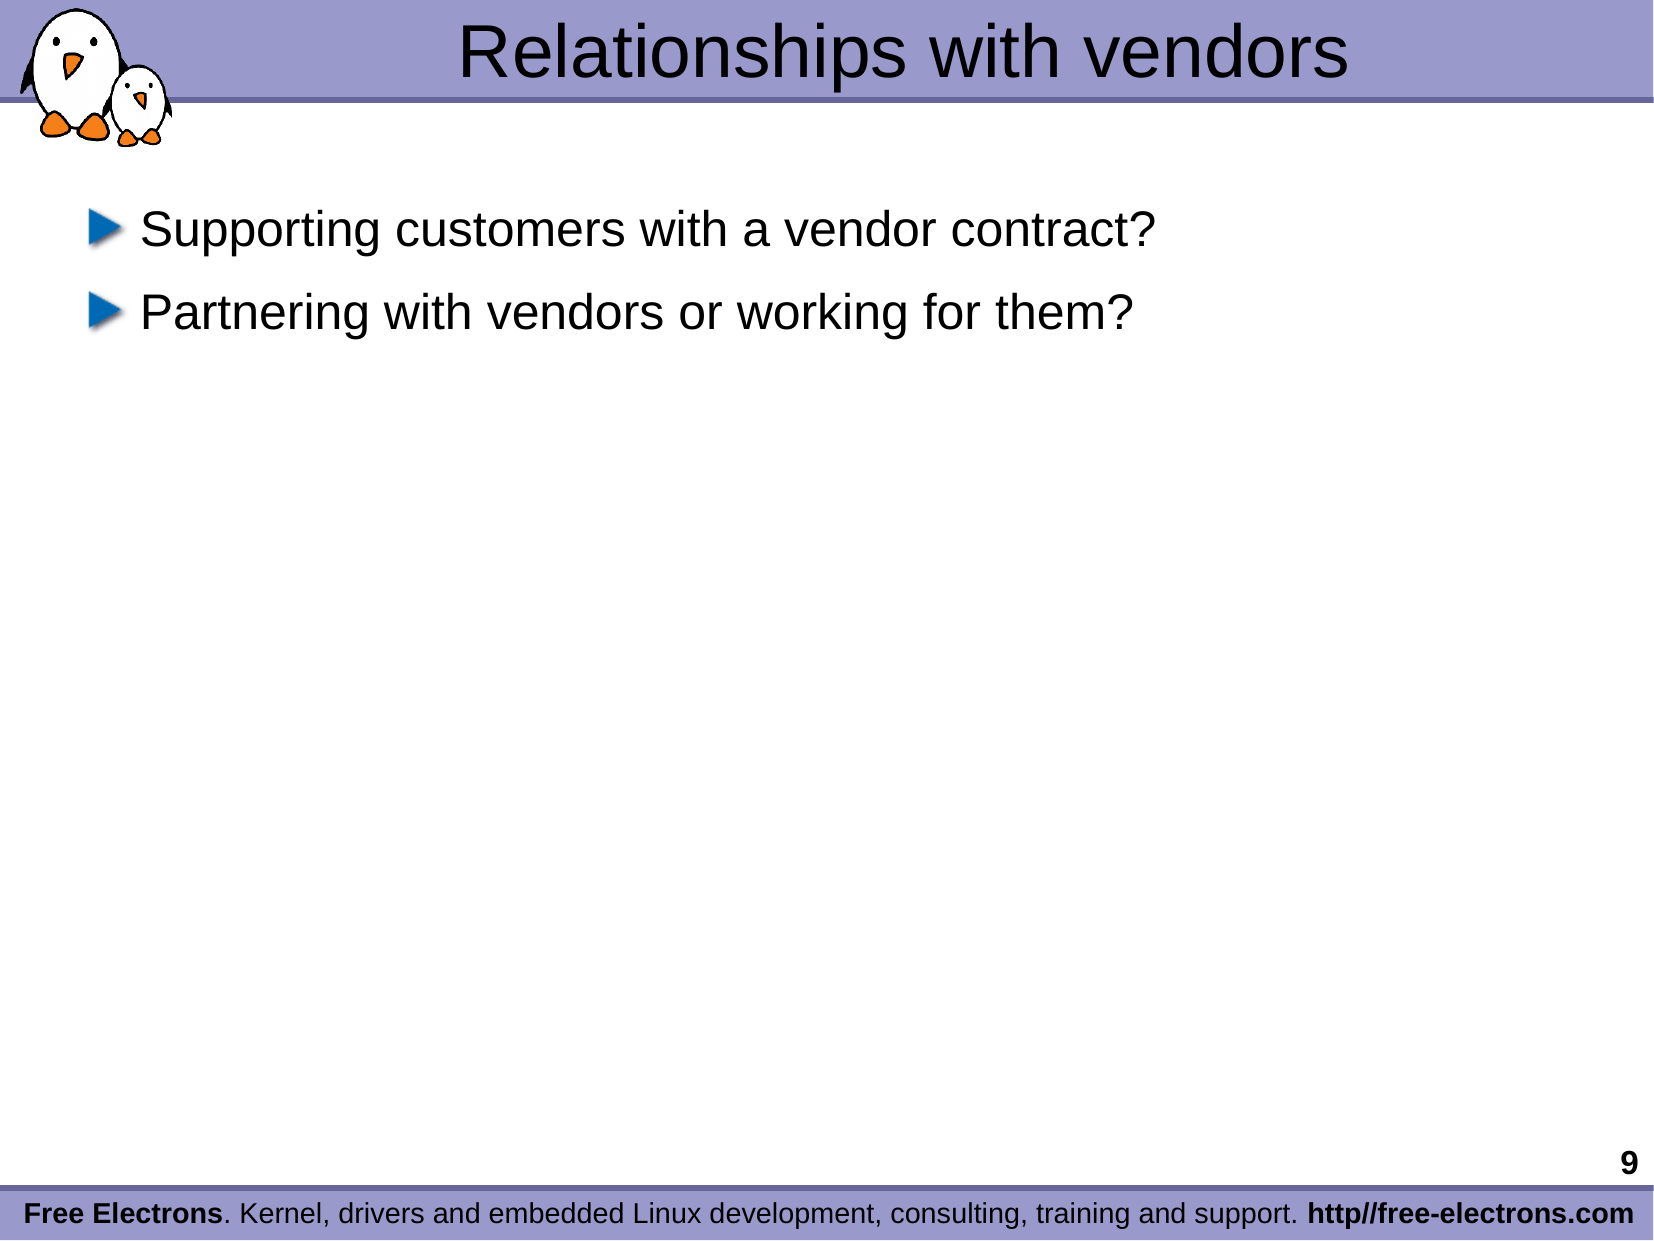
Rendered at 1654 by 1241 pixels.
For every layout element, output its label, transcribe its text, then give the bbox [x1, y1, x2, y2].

picture [20, 8, 172, 147]
title Relationships with vendors [178, 4, 1631, 98]
list Supporting customers with a vendor contract? Partnering with vendors or working for them? [68, 201, 1592, 1118]
